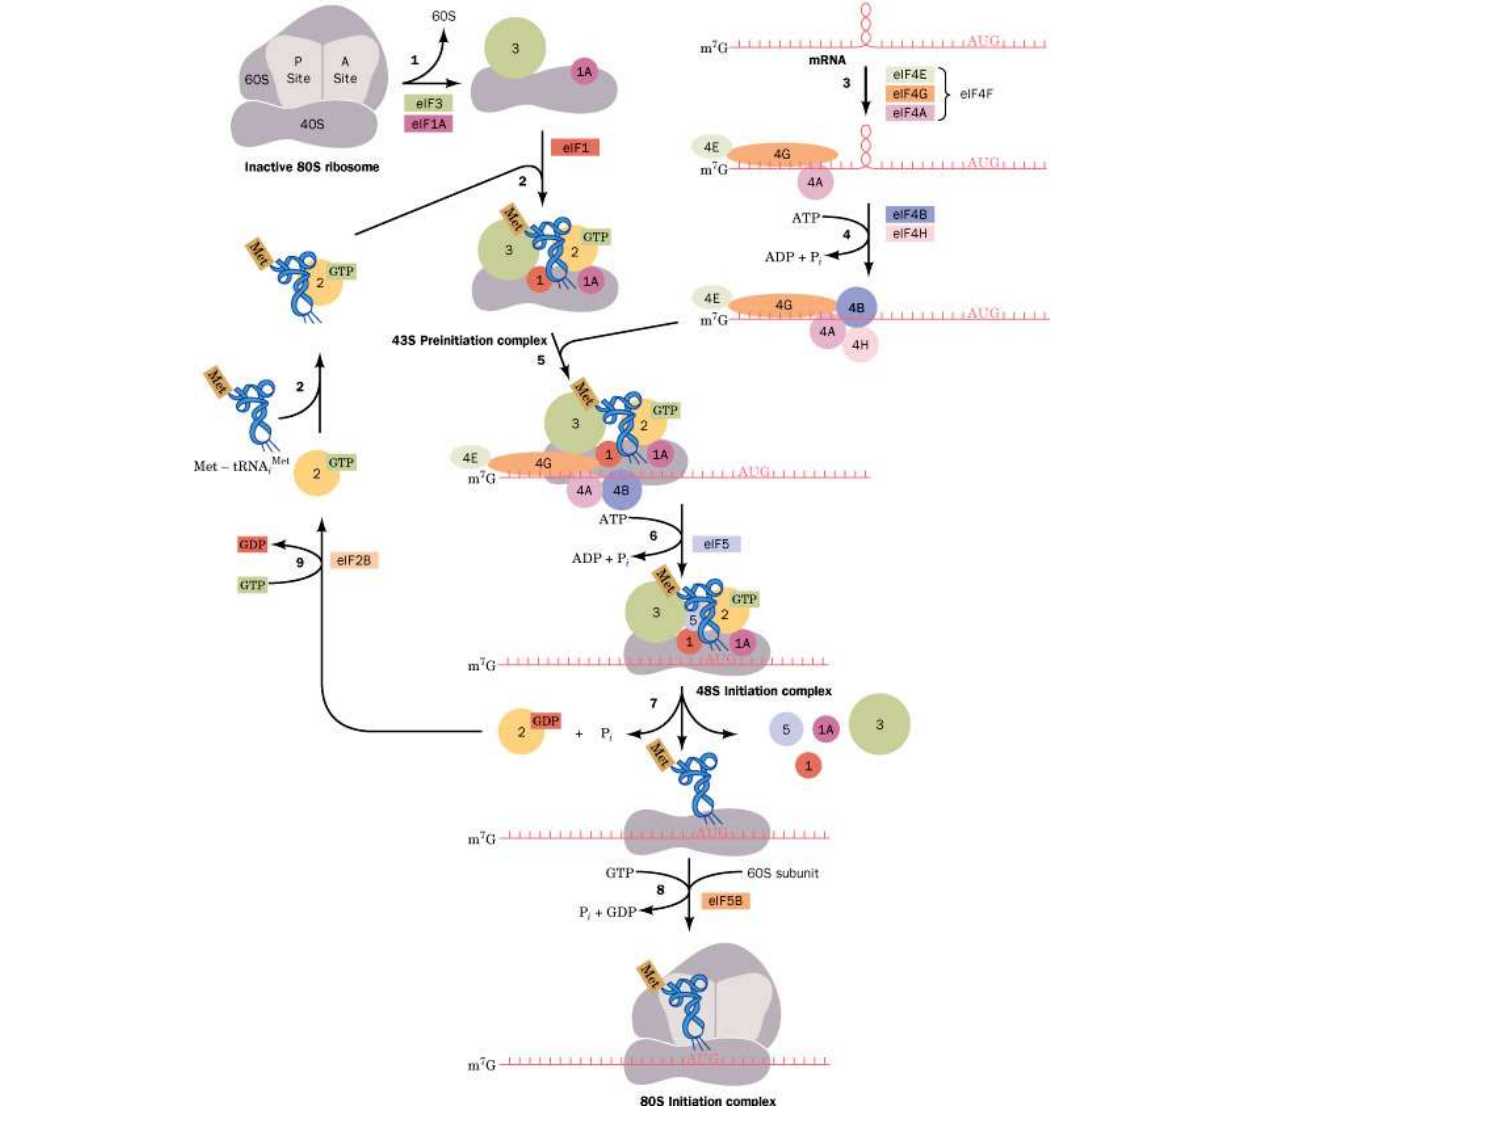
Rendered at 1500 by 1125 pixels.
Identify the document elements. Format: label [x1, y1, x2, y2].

picture [194, 0, 1050, 1106]
